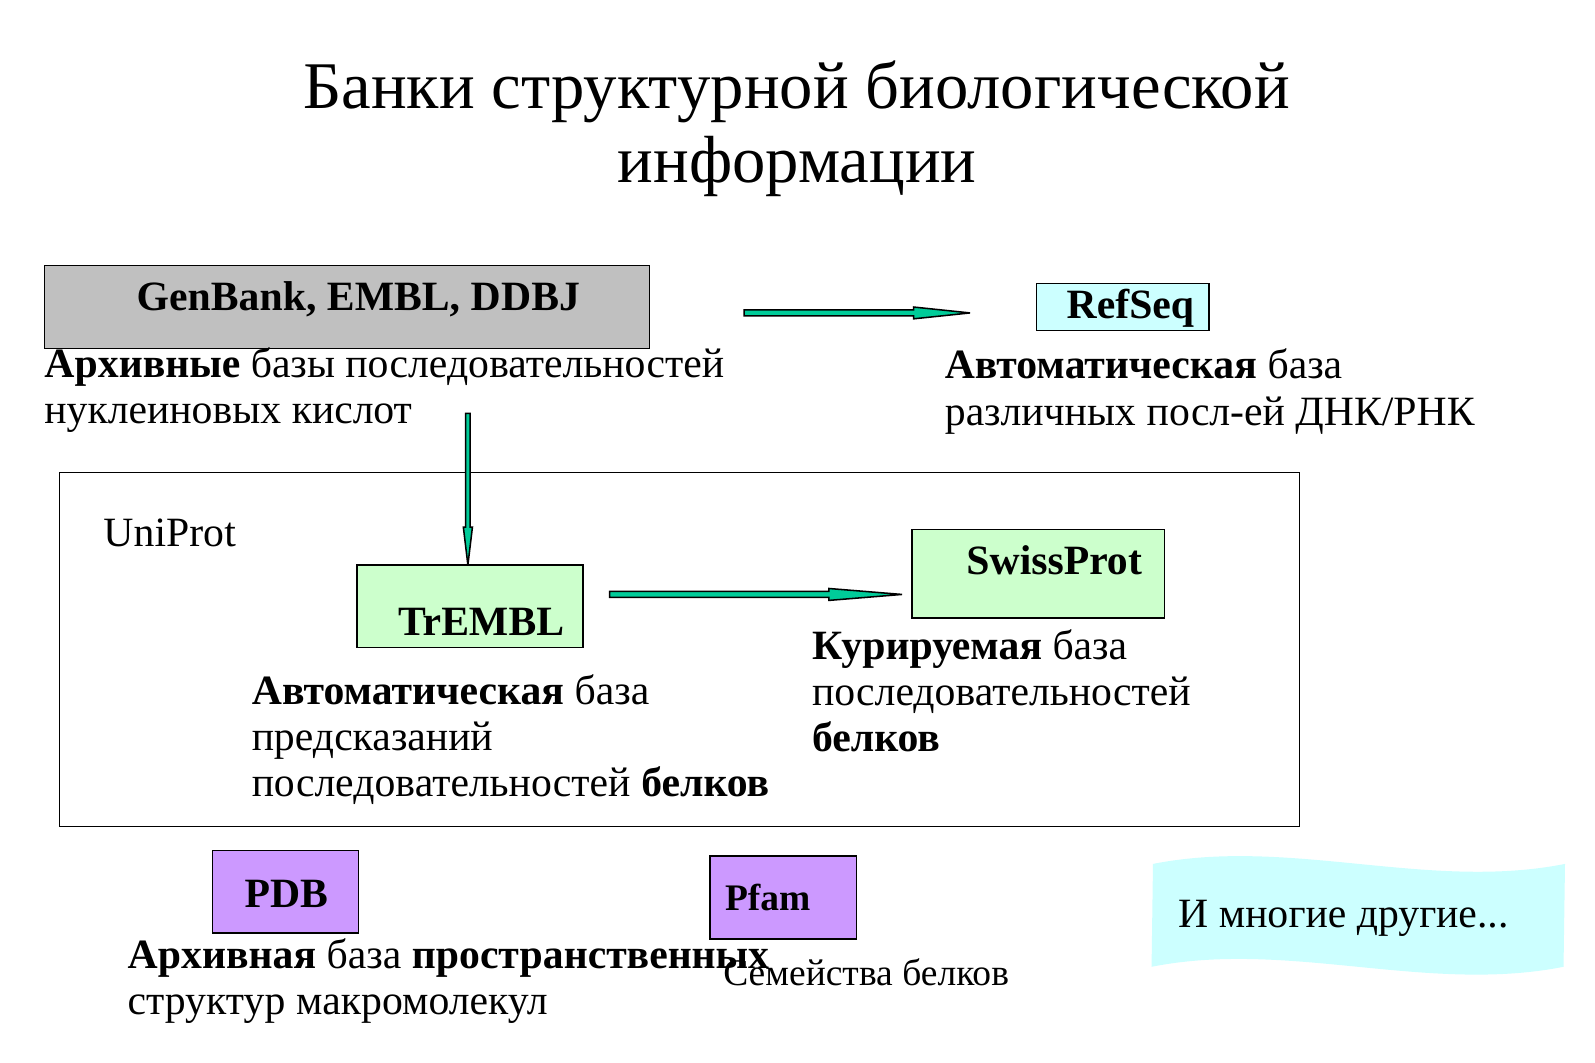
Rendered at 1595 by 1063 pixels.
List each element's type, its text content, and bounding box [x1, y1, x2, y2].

text_box [1151, 856, 1566, 975]
text_box [912, 529, 1165, 614]
text_box Курируемая база последовательностей белков [797, 614, 1329, 769]
text_box И многие другие... [1163, 883, 1524, 945]
text_box [212, 850, 359, 923]
text_box PDB [229, 862, 343, 923]
title Банки структурной биологической информации [119, 9, 1475, 237]
text_box TrEMBL [383, 590, 580, 653]
text_box [1036, 283, 1051, 331]
text_box Архивная база пространственных структур макромолекул [112, 923, 785, 1032]
text_box RefSeq [1051, 273, 1210, 333]
text_box Семейства белков [708, 944, 1025, 1002]
text_box Архивные базы последовательностей нуклеиновых кислот [29, 332, 857, 441]
text_box [44, 265, 650, 332]
text_box SwissProt [951, 529, 1158, 592]
text_box Pfam [710, 856, 857, 939]
text_box GenBank, EMBL, DDBJ [121, 265, 596, 328]
text_box Автоматическая база различных посл-ей ДНК/РНК [930, 333, 1490, 442]
text_box Автоматическая база предсказаний последовательностей белков [237, 659, 785, 814]
text_box UniProt [88, 501, 355, 564]
text_box [357, 558, 583, 648]
